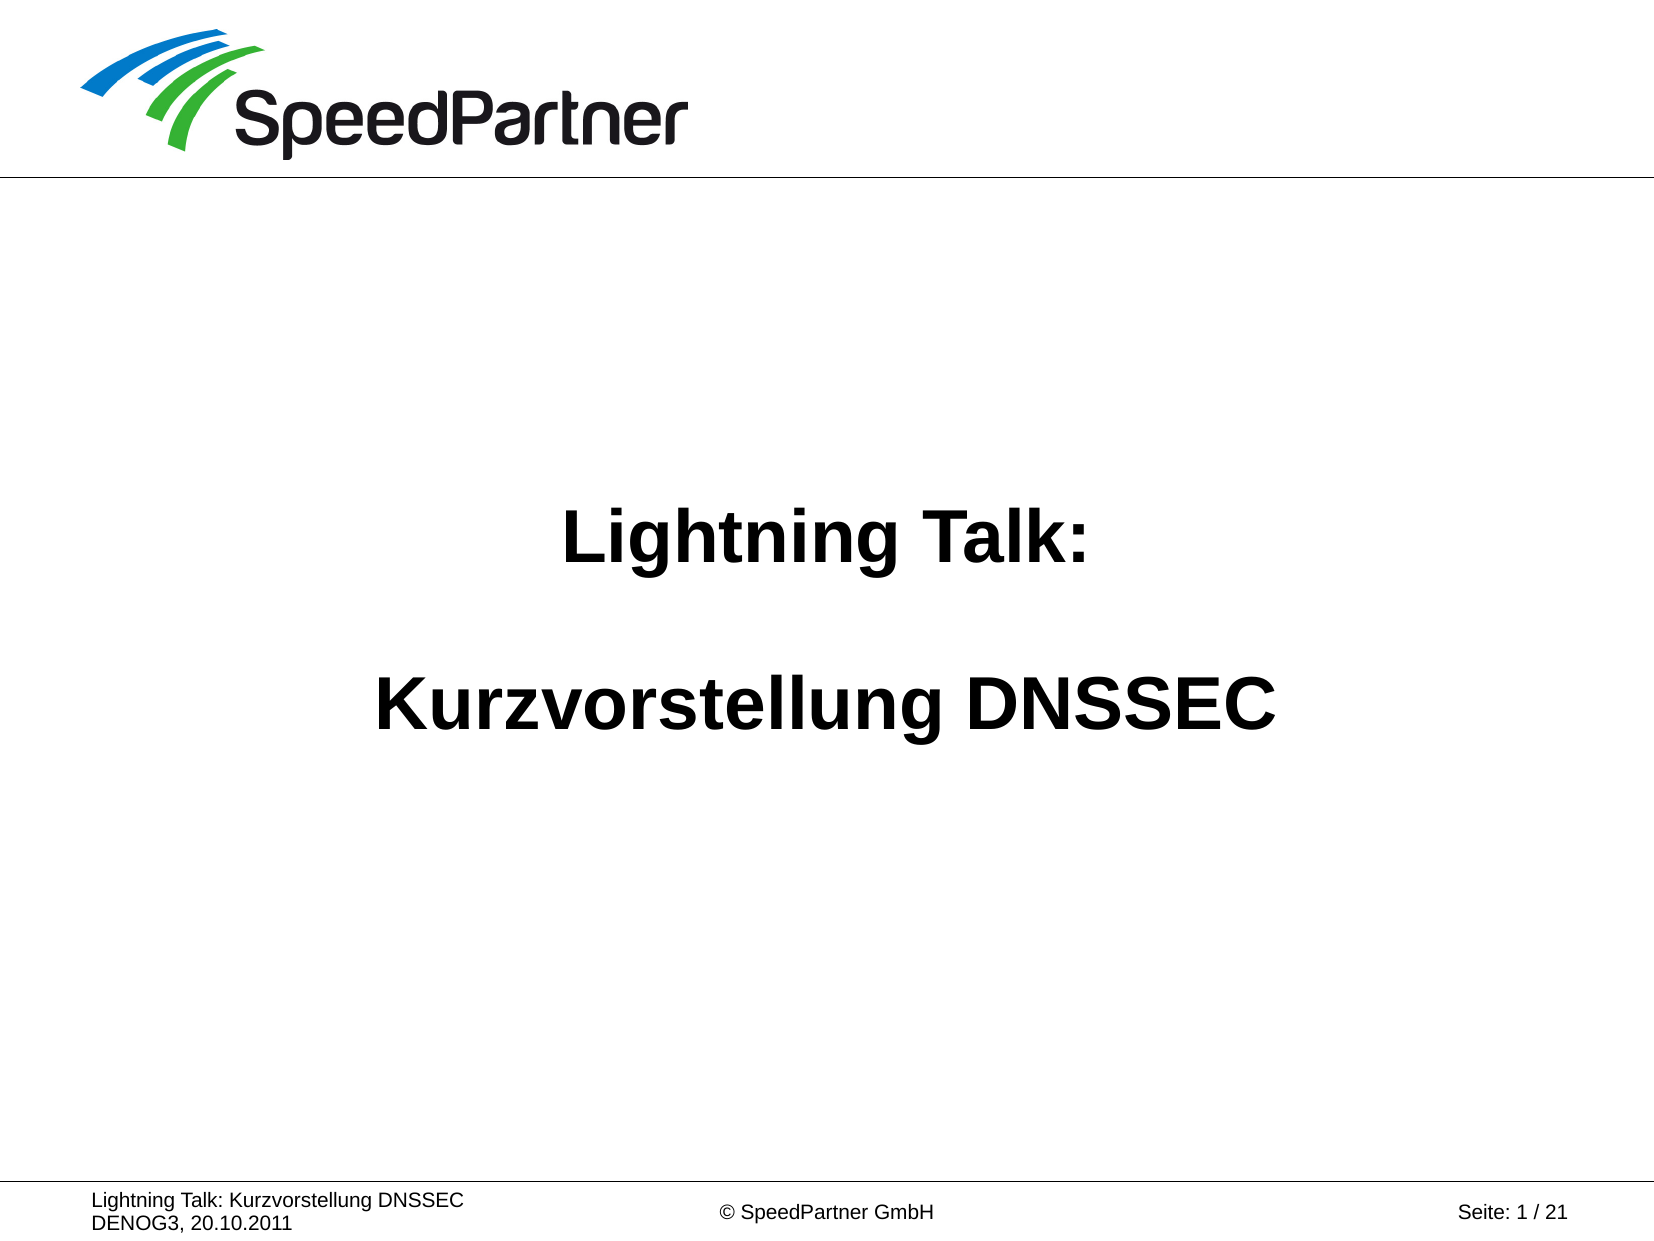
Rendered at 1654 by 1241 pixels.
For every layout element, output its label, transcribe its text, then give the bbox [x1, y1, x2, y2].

title Lightning Talk: Kurzvorstellung DNSSEC [0, 0, 1654, 1241]
